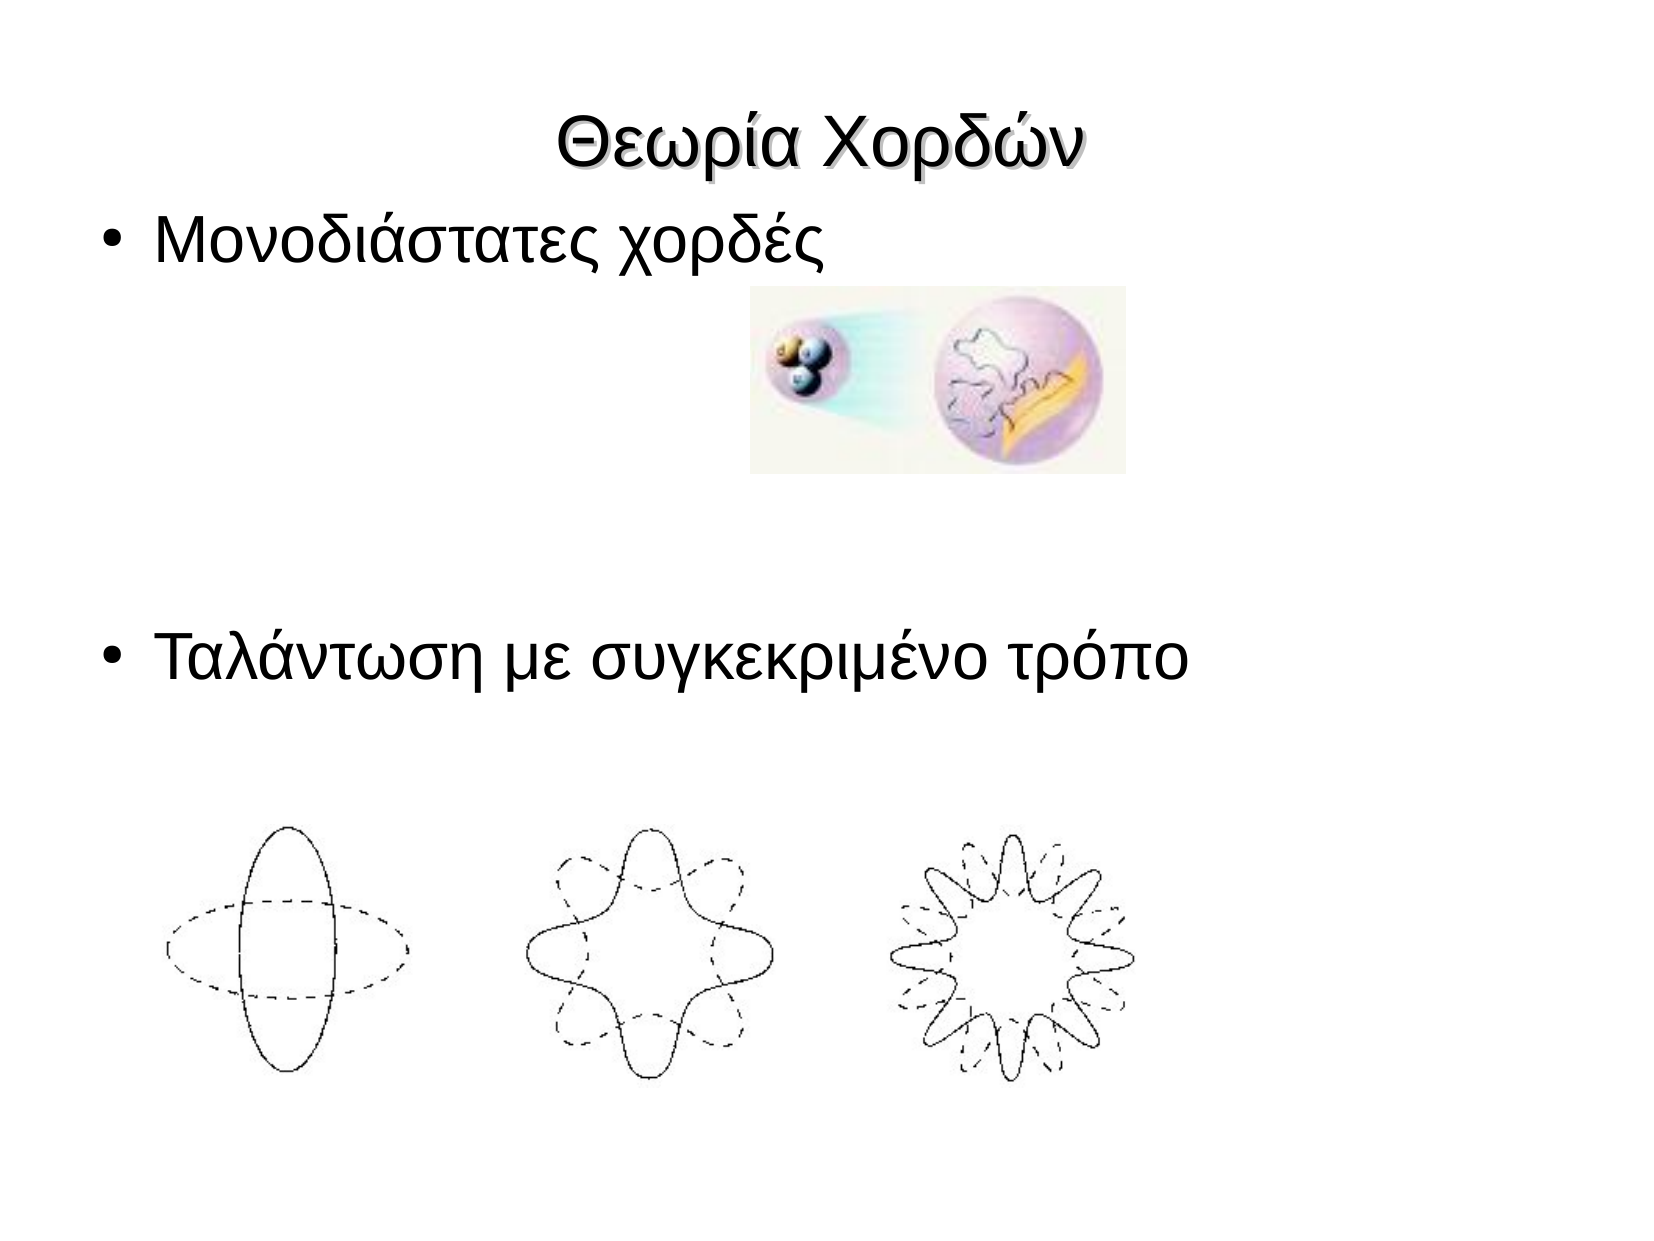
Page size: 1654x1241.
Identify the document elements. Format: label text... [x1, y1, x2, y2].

title Θεωρία Χορδών [71, 37, 1572, 245]
picture [750, 286, 1126, 474]
list Μονοδιάστατες χορδές Ταλάντωση με συγκεκριμένο τρόπο [82, 245, 1571, 1201]
picture [150, 824, 1136, 1088]
